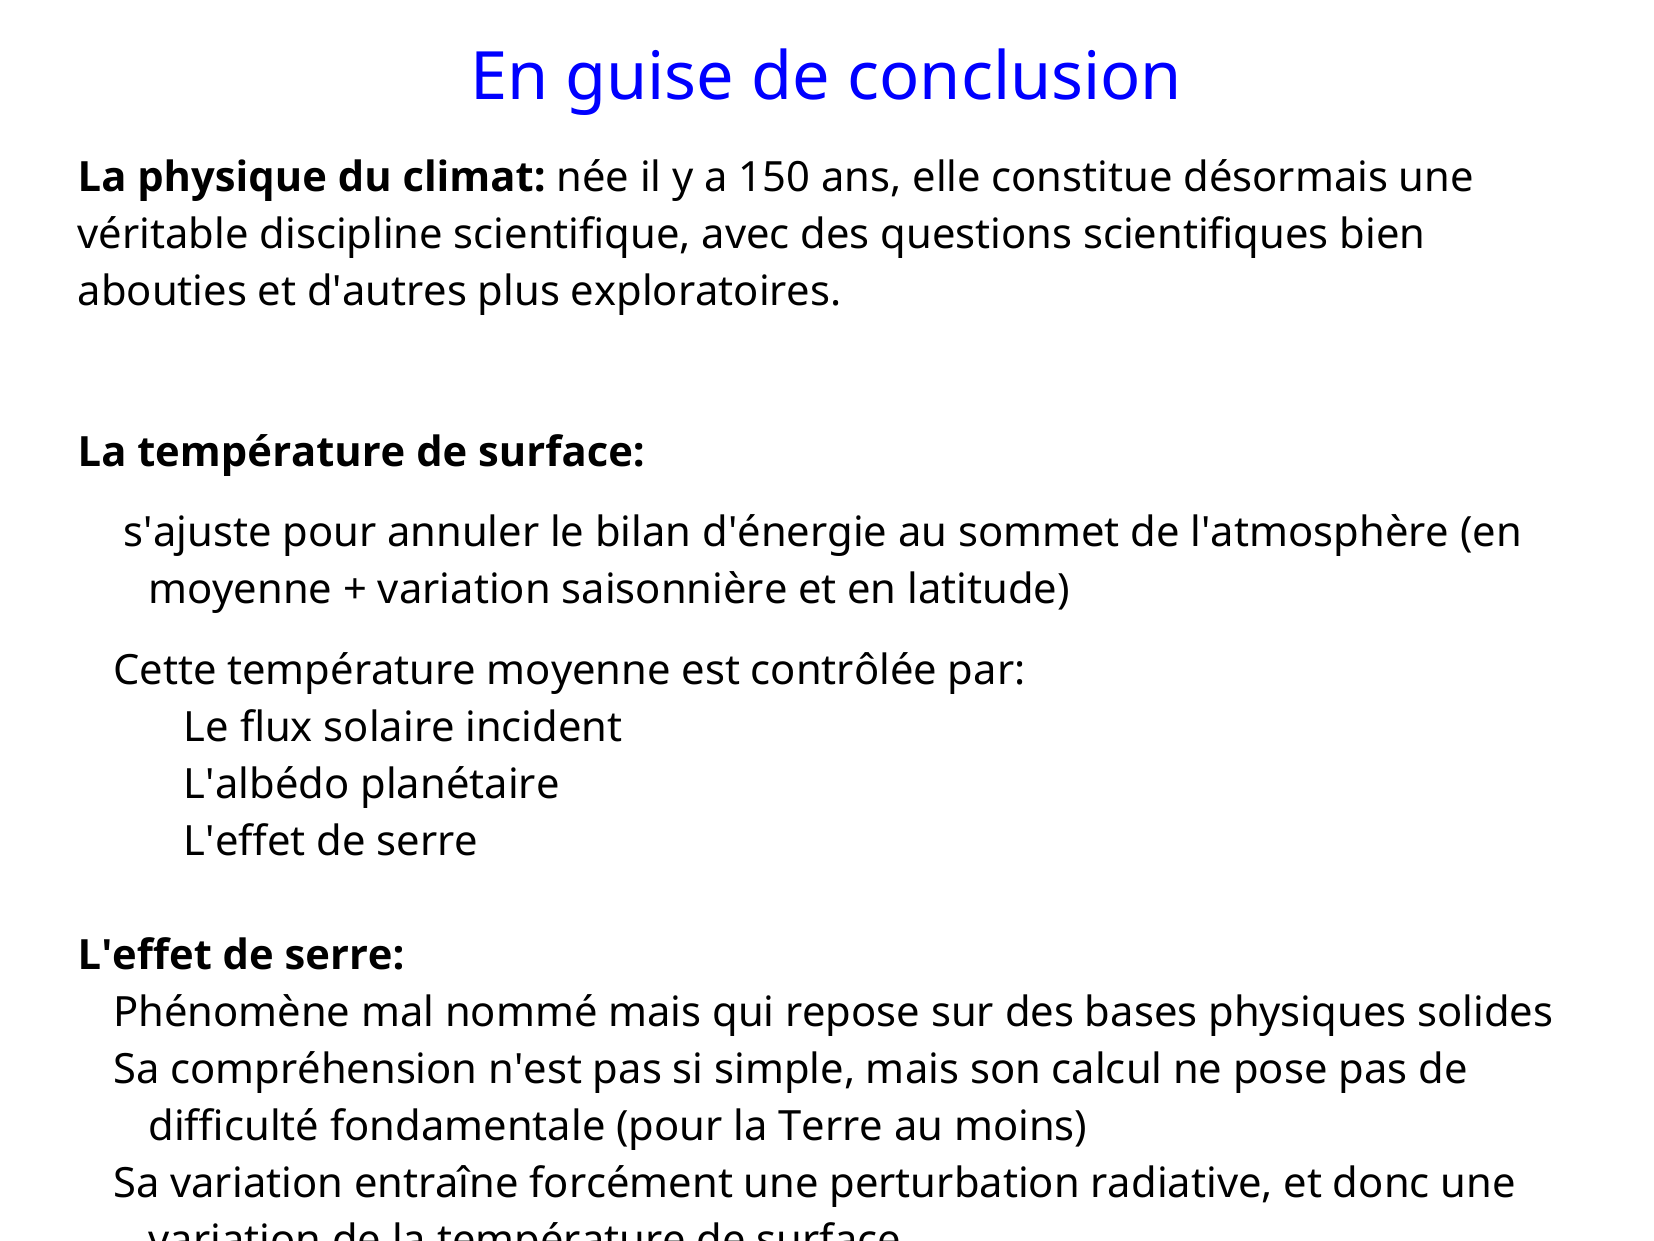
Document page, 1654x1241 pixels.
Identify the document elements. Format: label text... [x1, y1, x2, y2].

title En guise de conclusion [82, 15, 1571, 133]
text_box La physique du climat: née il y a 150 ans, elle constitue désormais une véritable discipline scientifique, avec des questions scientifiques bien abouties et d'autres plus exploratoires. La température de surface: s'ajuste pour annuler le bilan d'énergie au sommet de l'atmosphère (en moyenne + variation saisonnière et en latitude) Cette température moyenne est contrôlée par: Le flux solaire incident L'albédo planétaire L'effet de serre L'effet de serre: Phénomène mal nommé mais qui repose sur des bases physiques solides Sa compréhension n'est pas si simple, mais son calcul ne pose pas de difficulté fondamentale (pour la Terre au moins) Sa variation entraîne forcément une perturbation radiative, et donc une variation de la température de surface [62, 138, 1595, 1196]
